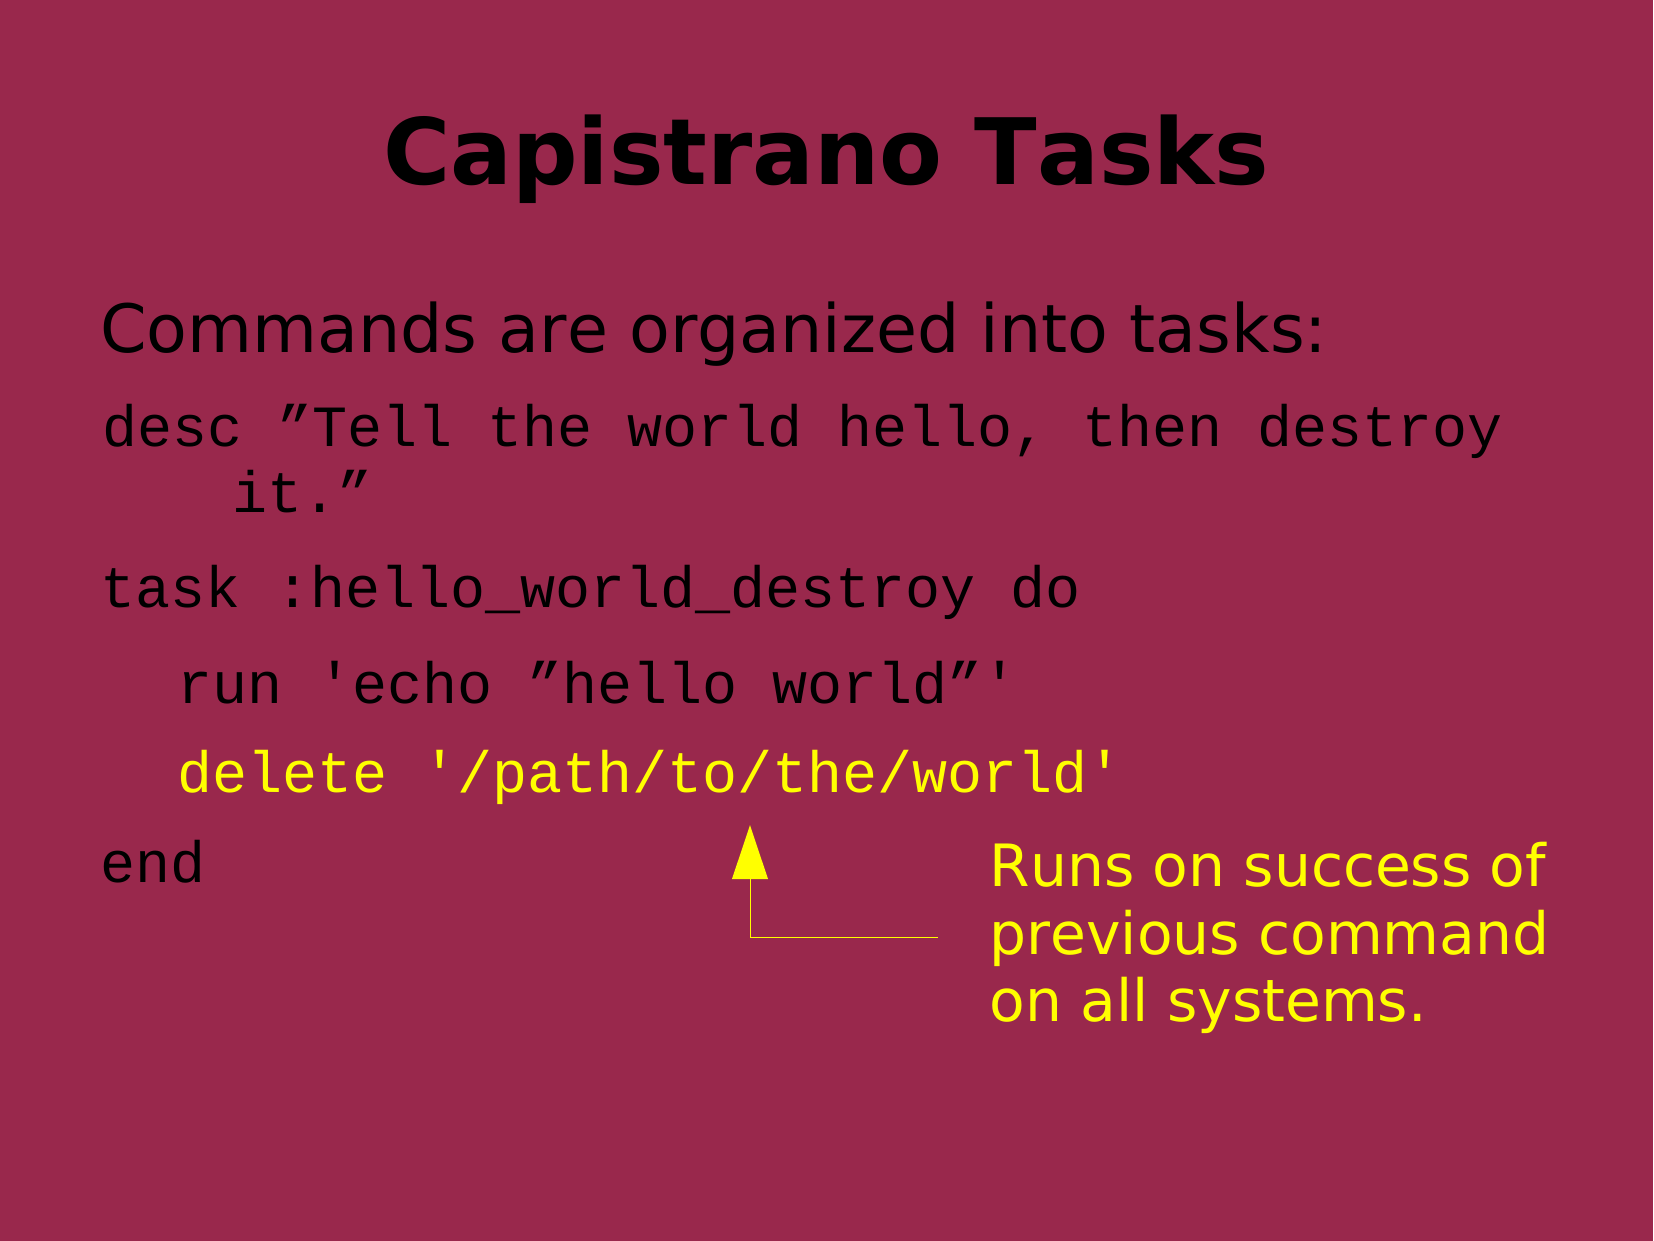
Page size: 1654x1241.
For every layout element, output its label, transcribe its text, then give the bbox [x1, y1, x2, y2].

list Commands are organized into tasks: desc ”Tell the world hello, then destroy it.” task :hello_world_destroy do run 'echo ”hello world”' delete '/path/to/the/world' end [82, 290, 1571, 1109]
text_box Runs on success of previous command on all systems. [975, 825, 1576, 1044]
title Capistrano Tasks [82, 49, 1571, 257]
